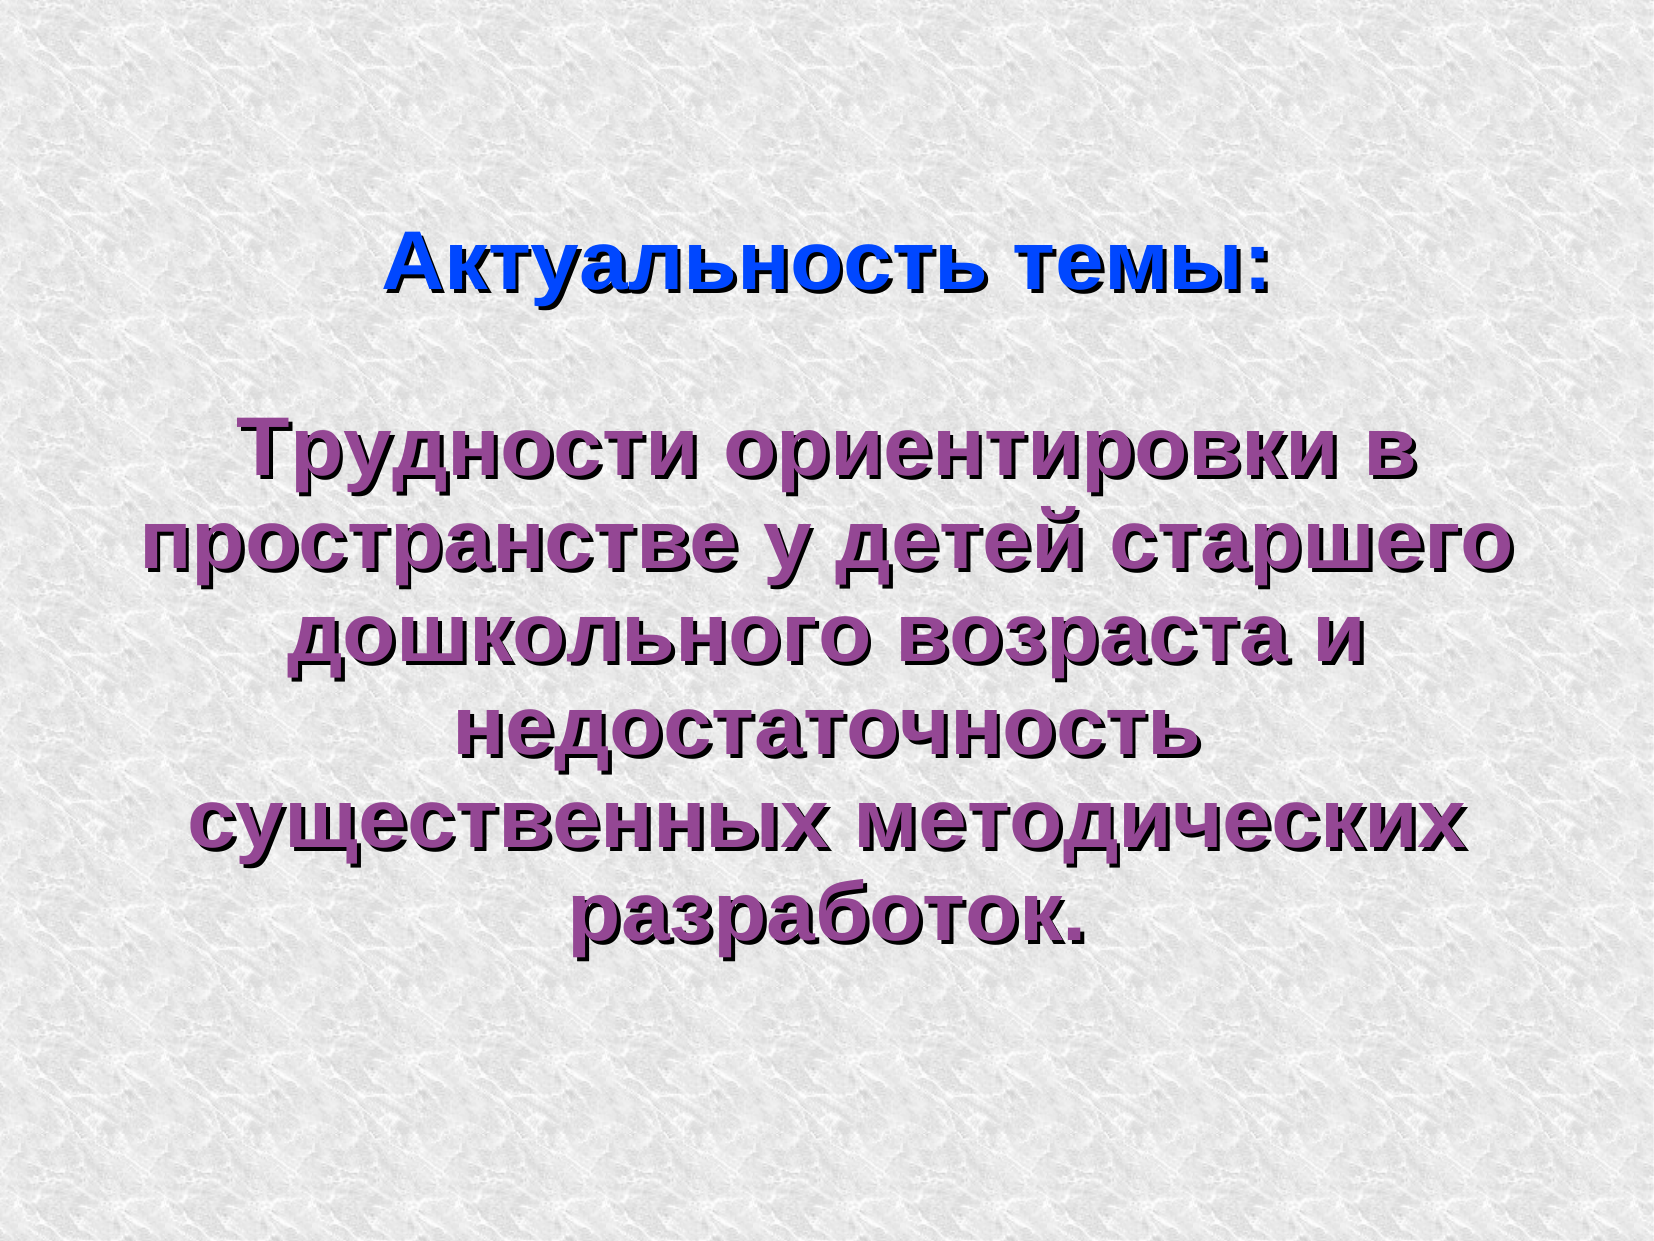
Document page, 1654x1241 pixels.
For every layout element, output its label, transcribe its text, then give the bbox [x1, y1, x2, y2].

subtitle Актуальность темы: Трудности ориентировки в пространстве у детей старшего дошкольного возраста и недостаточность существенных методических разработок. [121, 102, 1534, 1164]
picture [0, 0, 1654, 1241]
